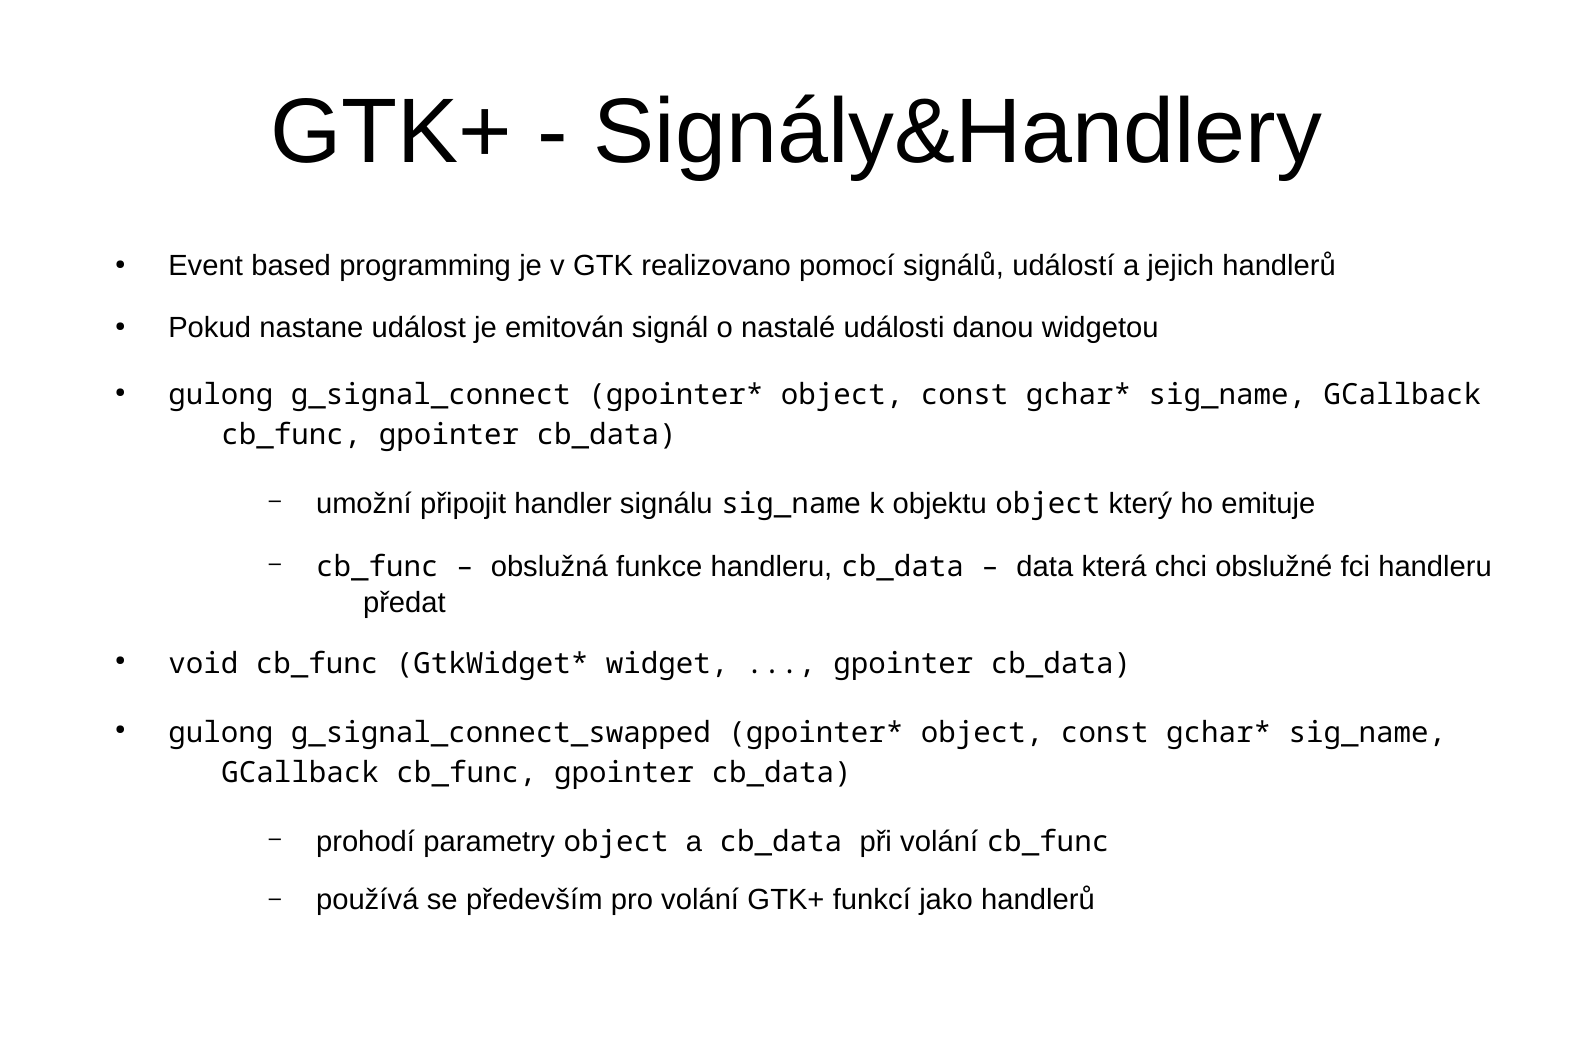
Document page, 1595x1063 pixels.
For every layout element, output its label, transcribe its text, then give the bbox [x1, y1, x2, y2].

title GTK+ - Signály&Handlery [79, 42, 1515, 220]
list Event based programming je v GTK realizovano pomocí signálů, událostí a jejich handlerů Pokud nastane událost je emitován signál o nastalé události danou widgetou gulong g_signal_connect (gpointer* object, const gchar* sig_name, GCallback cb_func, gpointer cb_data) umožní připojit handler signálu sig_name k objektu object který ho emituje cb_func – obslužná funkce handleru, cb_data – data která chci obslužné fci handleru předat void cb_func (GtkWidget* widget, ..., gpointer cb_data) gulong g_signal_connect_swapped (gpointer* object, const gchar* sig_name, GCallback cb_func, gpointer cb_data) prohodí parametry object a cb_data při volání cb_func používá se především pro volání GTK+ funkcí jako handlerů [79, 248, 1515, 951]
